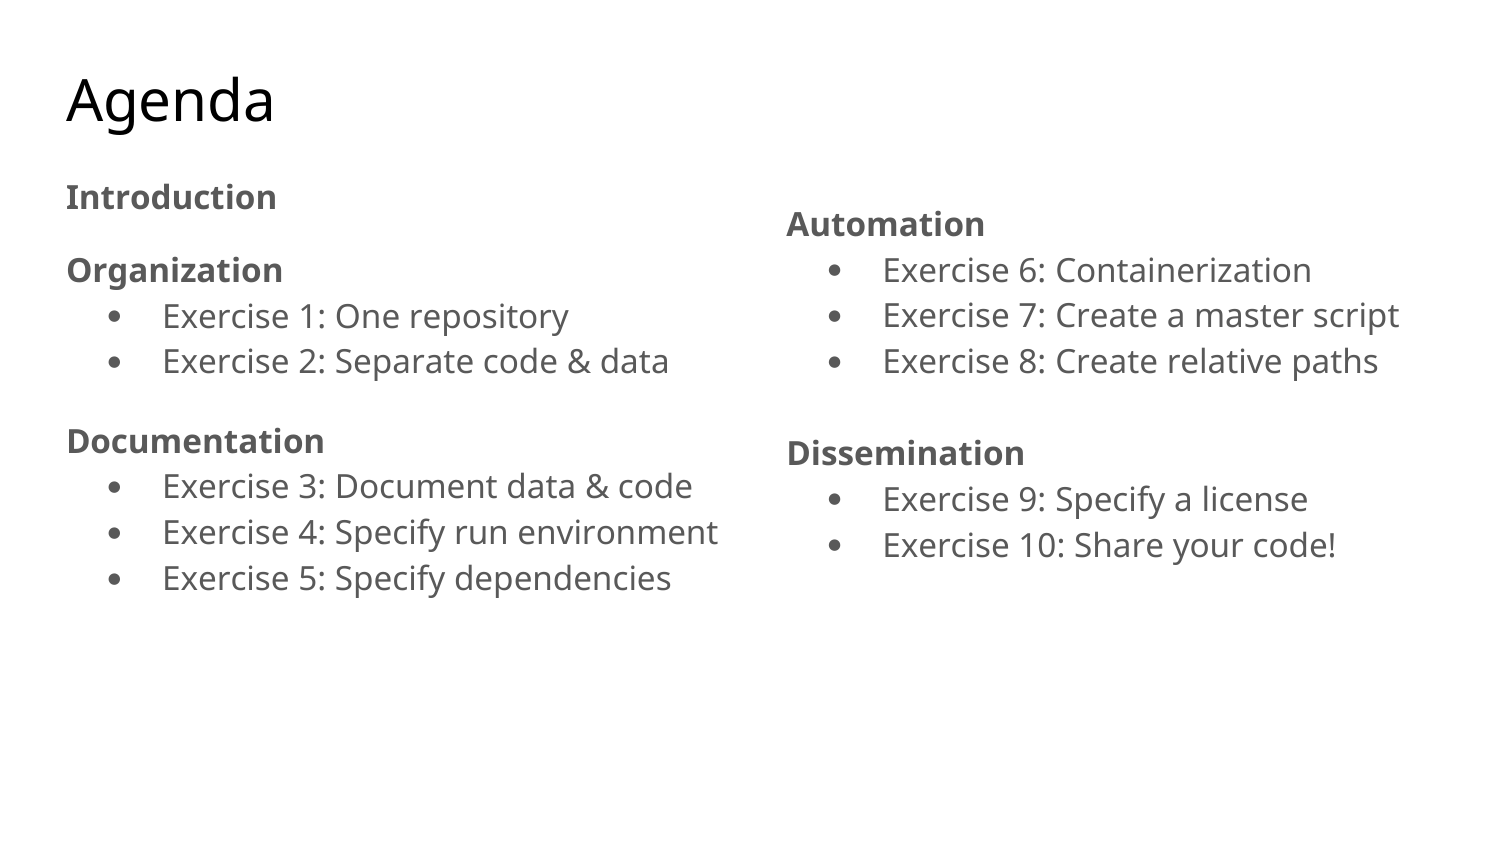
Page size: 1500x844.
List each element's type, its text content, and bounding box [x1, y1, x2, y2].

text_box Automation Exercise 6: Containerization Exercise 7: Create a master script Exercise 8: Create relative paths Dissemination Exercise 9: Specify a license Exercise 10: Share your code! [771, 141, 1467, 750]
title Agenda [51, 48, 1449, 142]
list Introduction Organization Exercise 1: One repository Exercise 2: Separate code & data Documentation Exercise 3: Document data & code Exercise 4: Specify run environment Exercise 5: Specify dependencies [51, 155, 748, 750]
